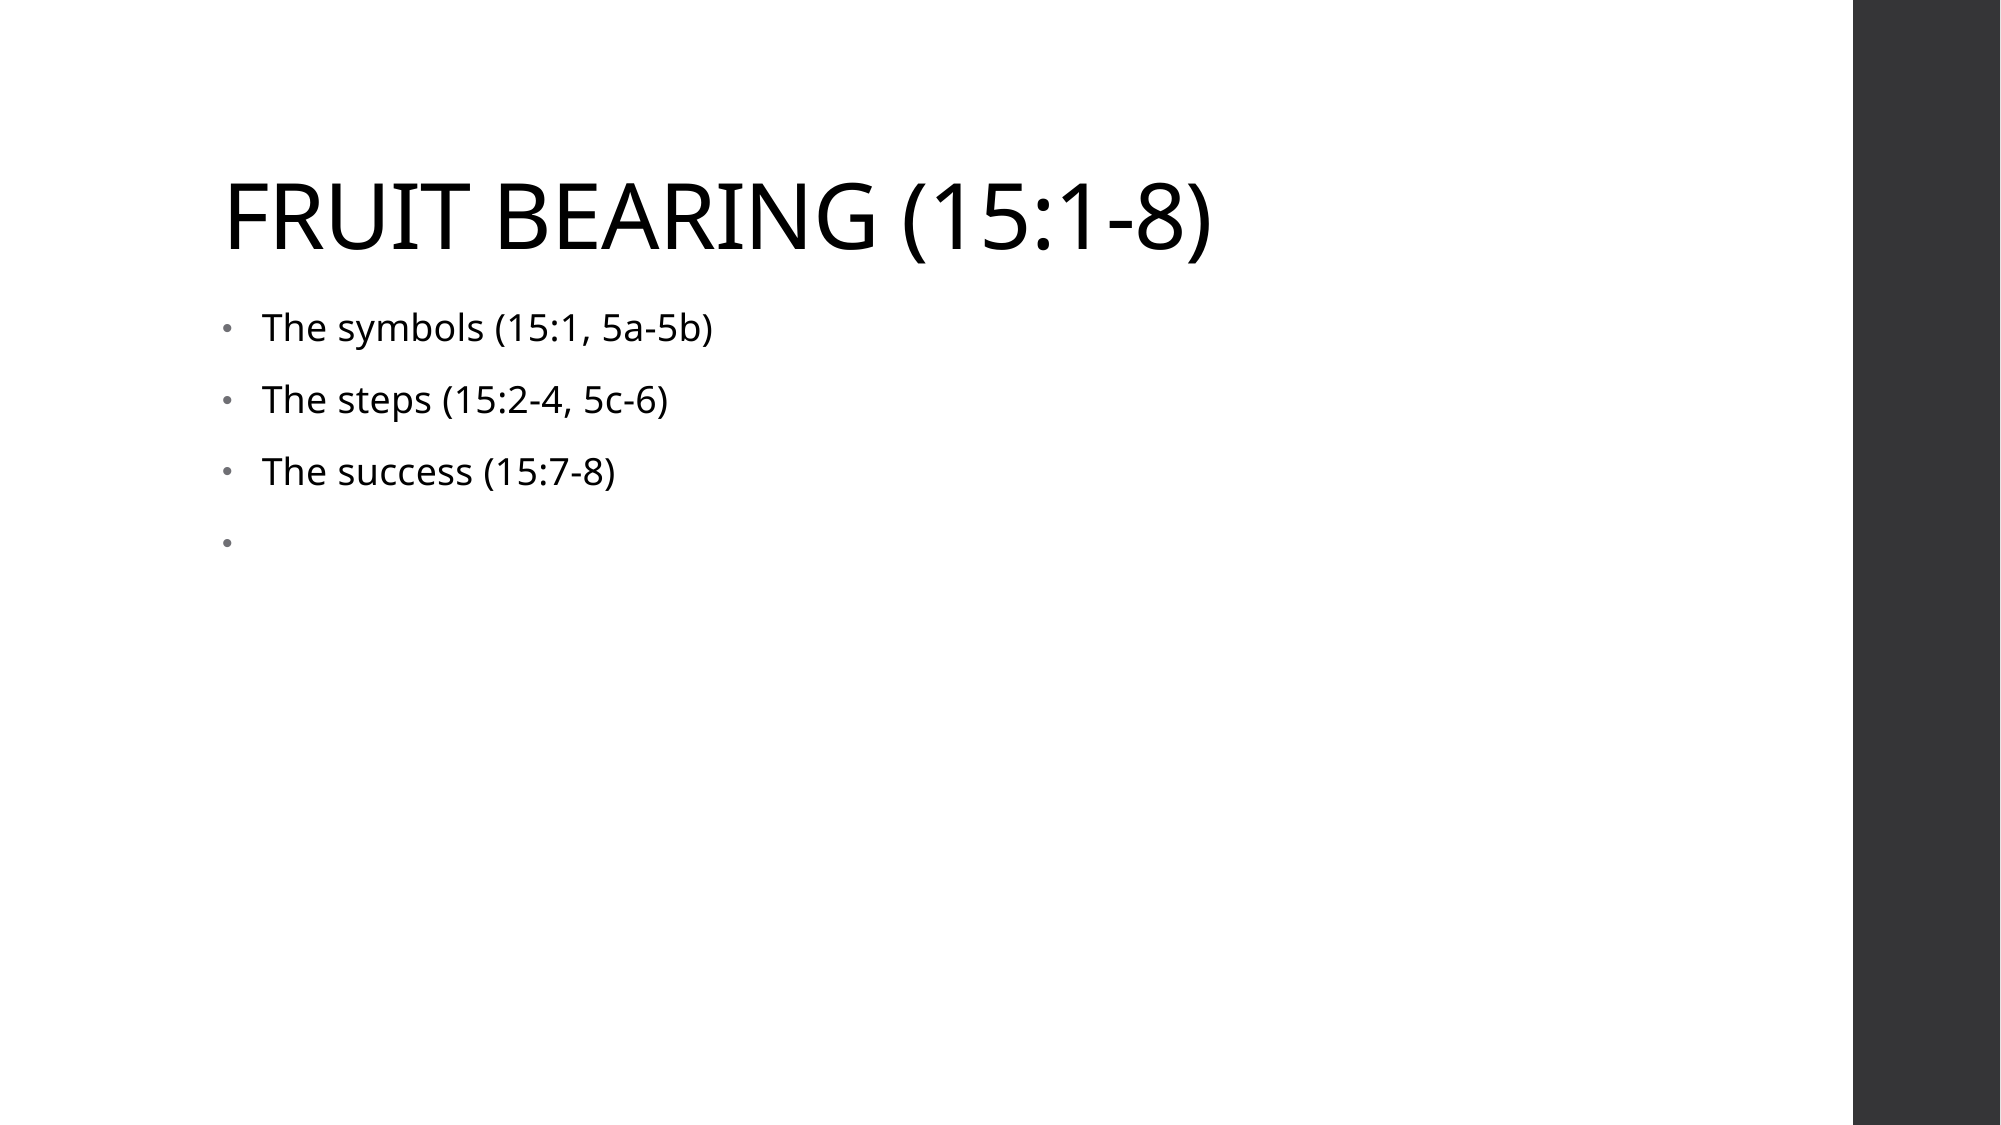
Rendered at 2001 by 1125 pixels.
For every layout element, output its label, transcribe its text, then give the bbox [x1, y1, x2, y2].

title FRUIT BEARING (15:1-8) [206, 60, 1797, 278]
list The symbols (15:1, 5a-5b) The steps (15:2-4, 5c-6) The success (15:7-8) [206, 299, 1617, 1014]
